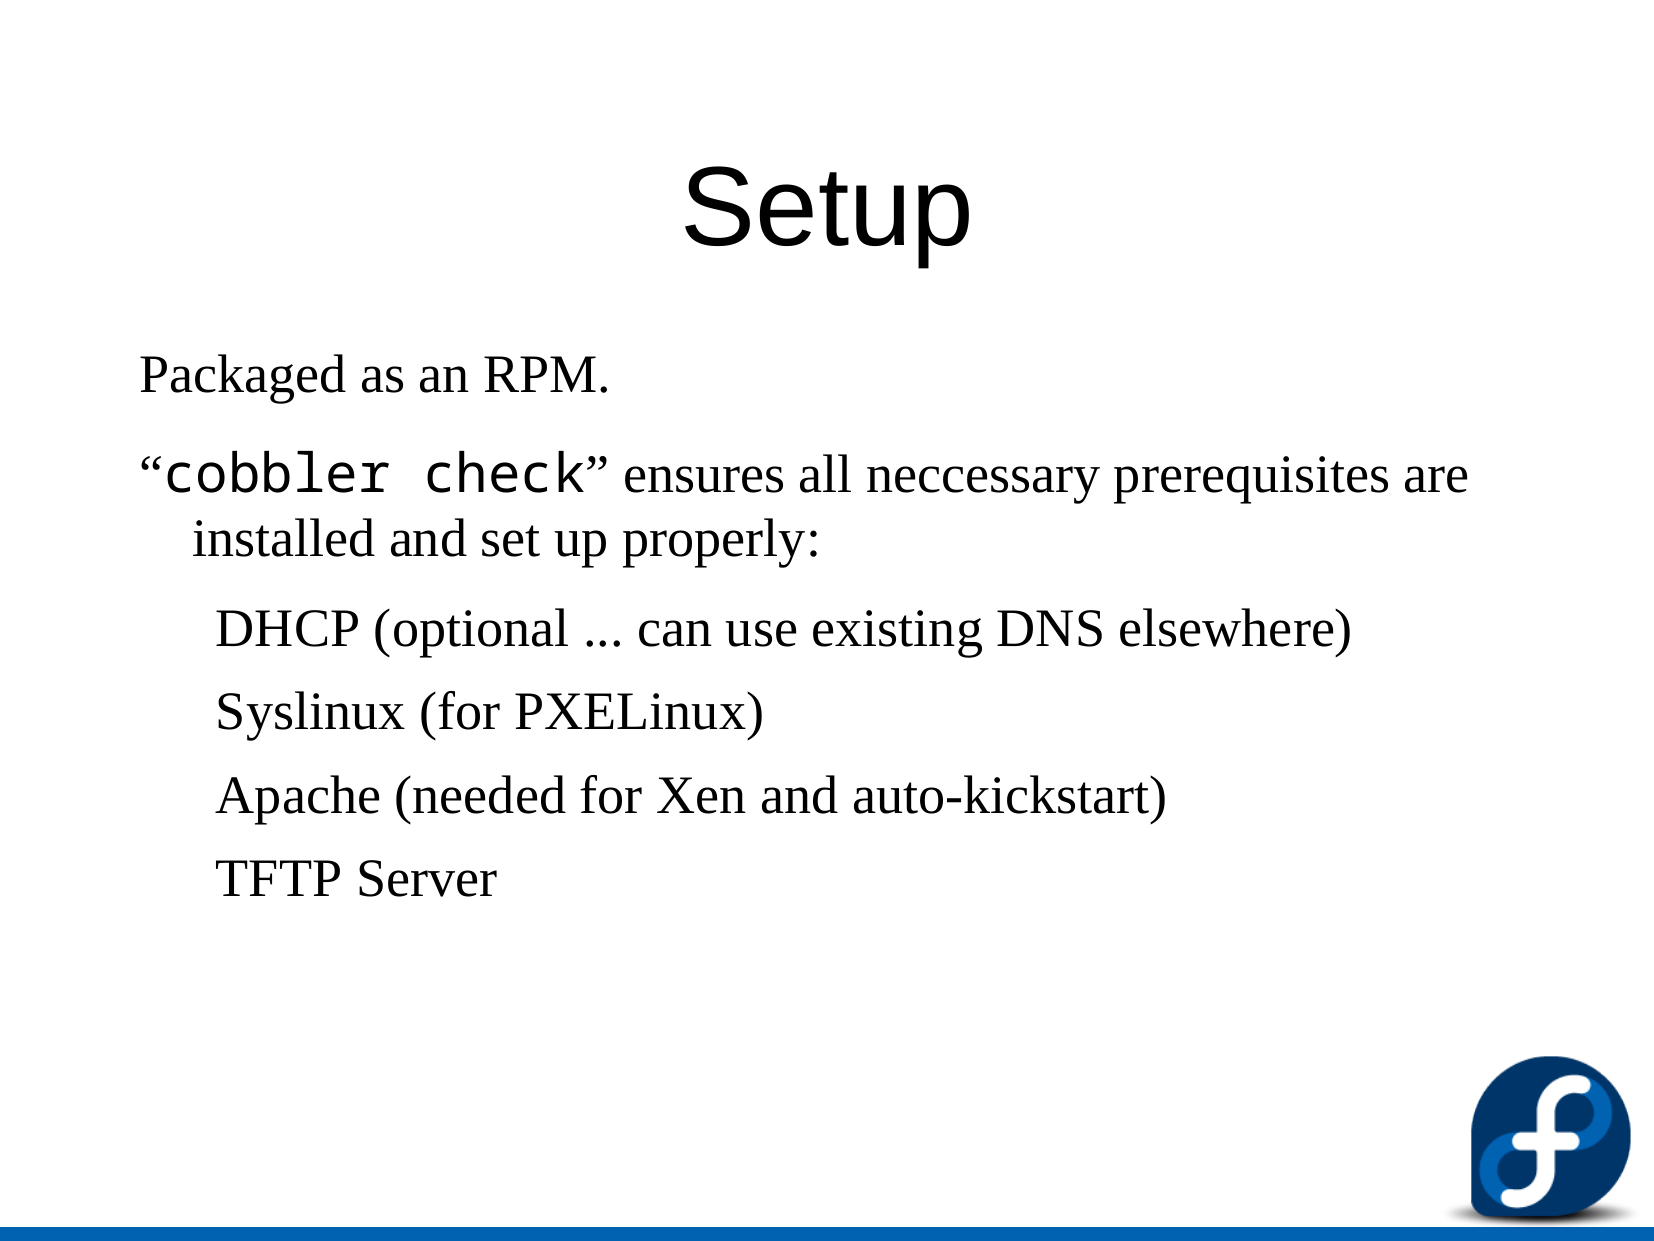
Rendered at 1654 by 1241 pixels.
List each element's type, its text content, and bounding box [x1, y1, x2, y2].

picture [1438, 1055, 1645, 1229]
list Packaged as an RPM. “cobbler check” ensures all neccessary prerequisites are installed and set up properly: DHCP (optional ... can use existing DNS elsewhere) Syslinux (for PXELinux) Apache (needed for Xen and auto-kickstart) TFTP Server [121, 344, 1534, 1127]
title Setup [121, 102, 1534, 310]
